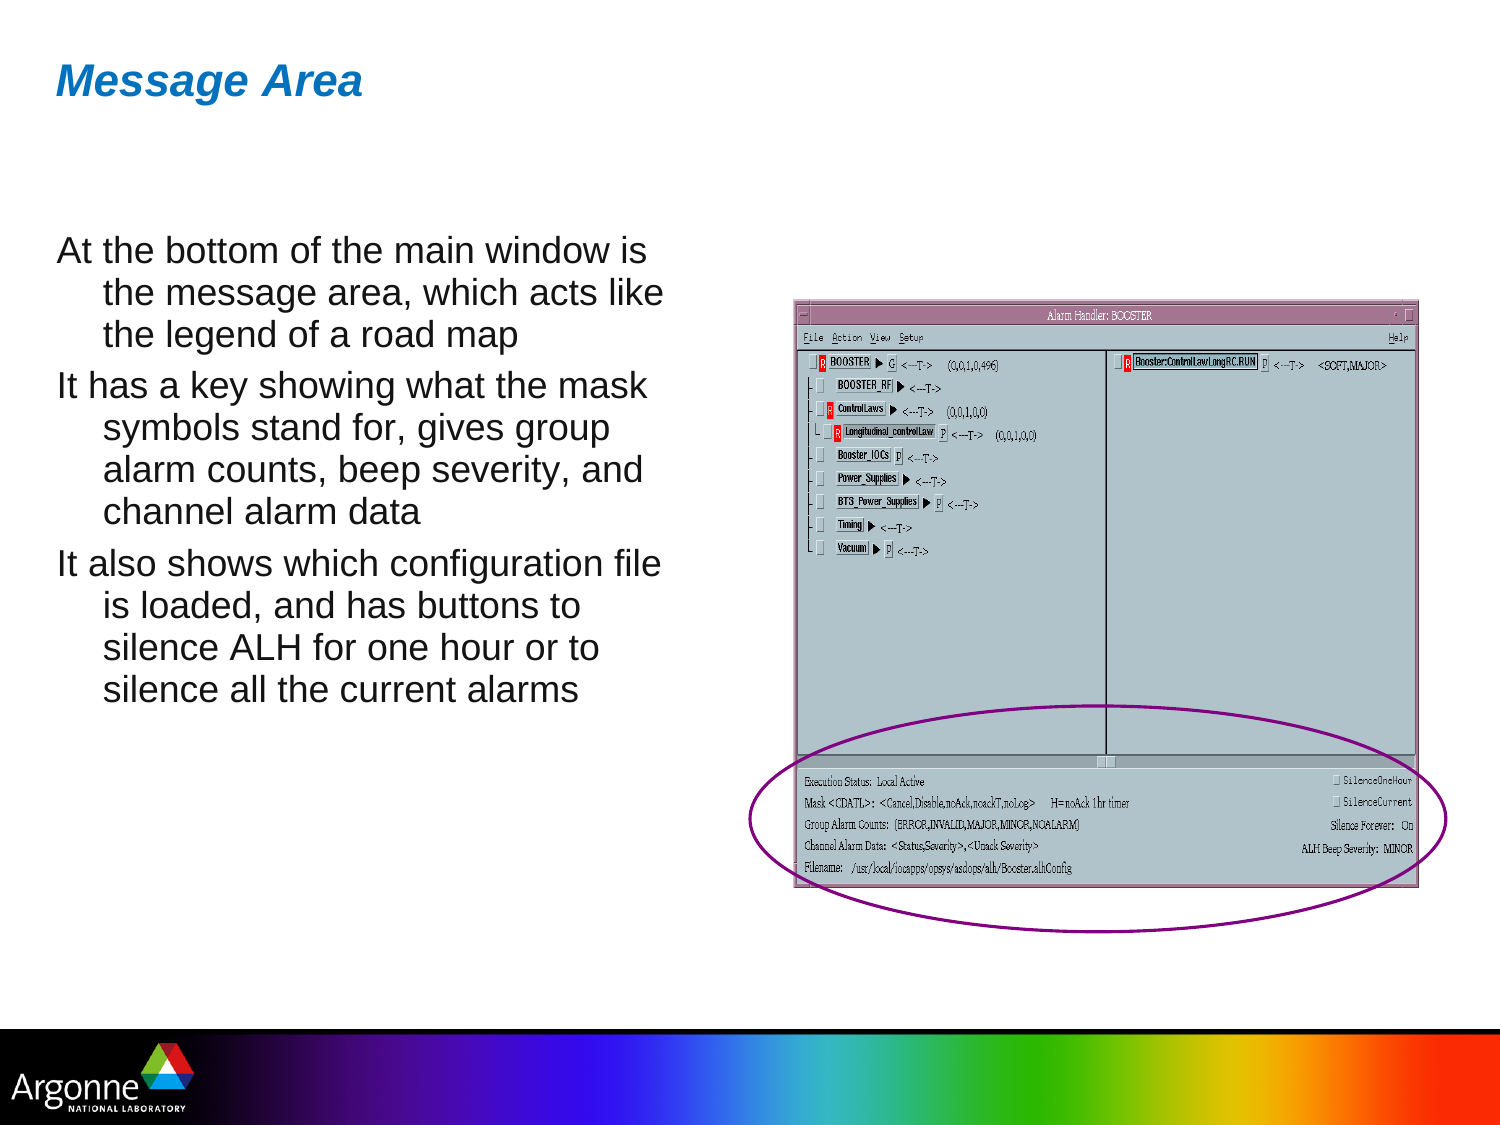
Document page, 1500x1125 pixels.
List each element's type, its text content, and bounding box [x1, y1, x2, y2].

picture [0, 1029, 1500, 1125]
picture [793, 299, 1419, 772]
picture [793, 708, 1419, 888]
title Message Area [55, 48, 1361, 118]
picture [1380, 866, 1419, 888]
list At the bottom of the main window is the message area, which acts like the legend of a road map It has a key showing what the mask symbols stand for, gives group alarm counts, beep severity, and channel alarm data It also shows which configuration file is loaded, and has buttons to silence ALH for one hour or to silence all the current alarms [56, 229, 692, 862]
picture [793, 876, 816, 888]
